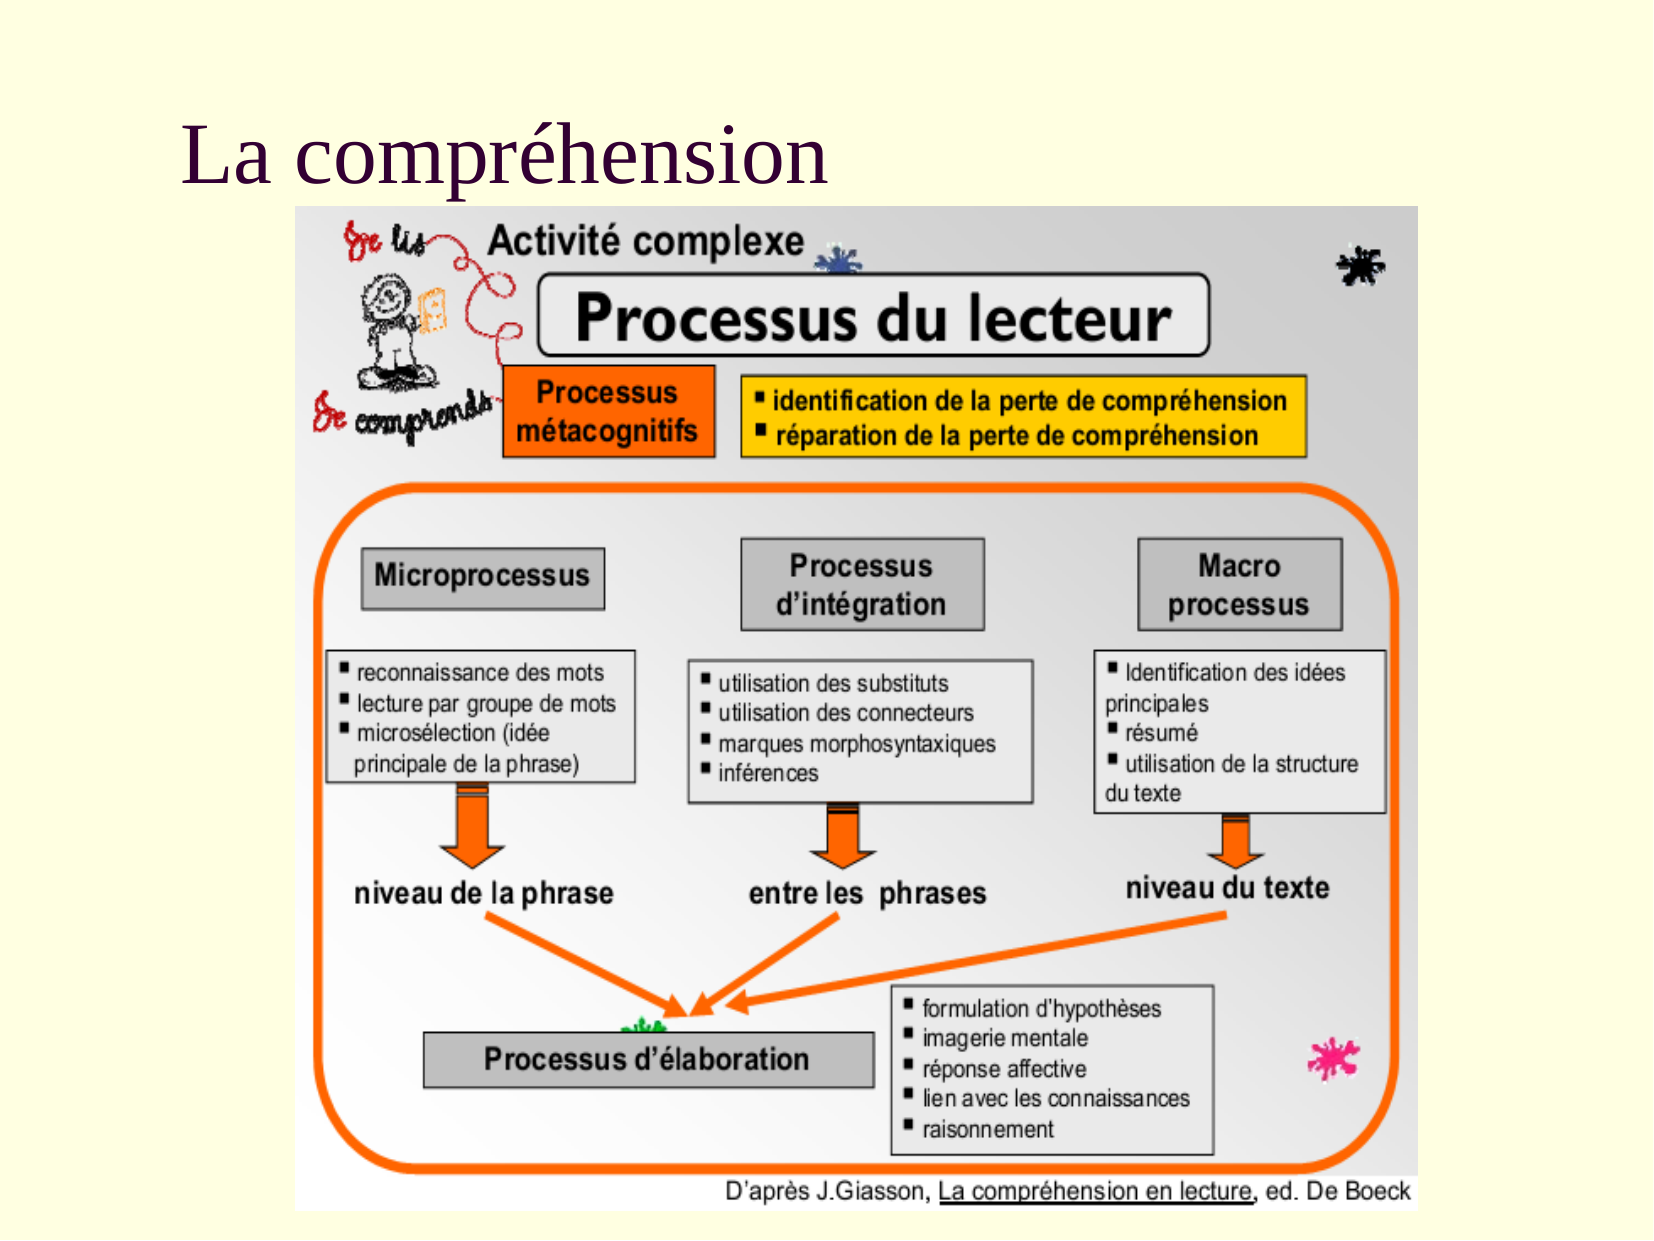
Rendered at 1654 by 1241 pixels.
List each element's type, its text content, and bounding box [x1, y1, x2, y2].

picture [295, 206, 1418, 1211]
text_box La compréhension [165, 50, 1571, 258]
